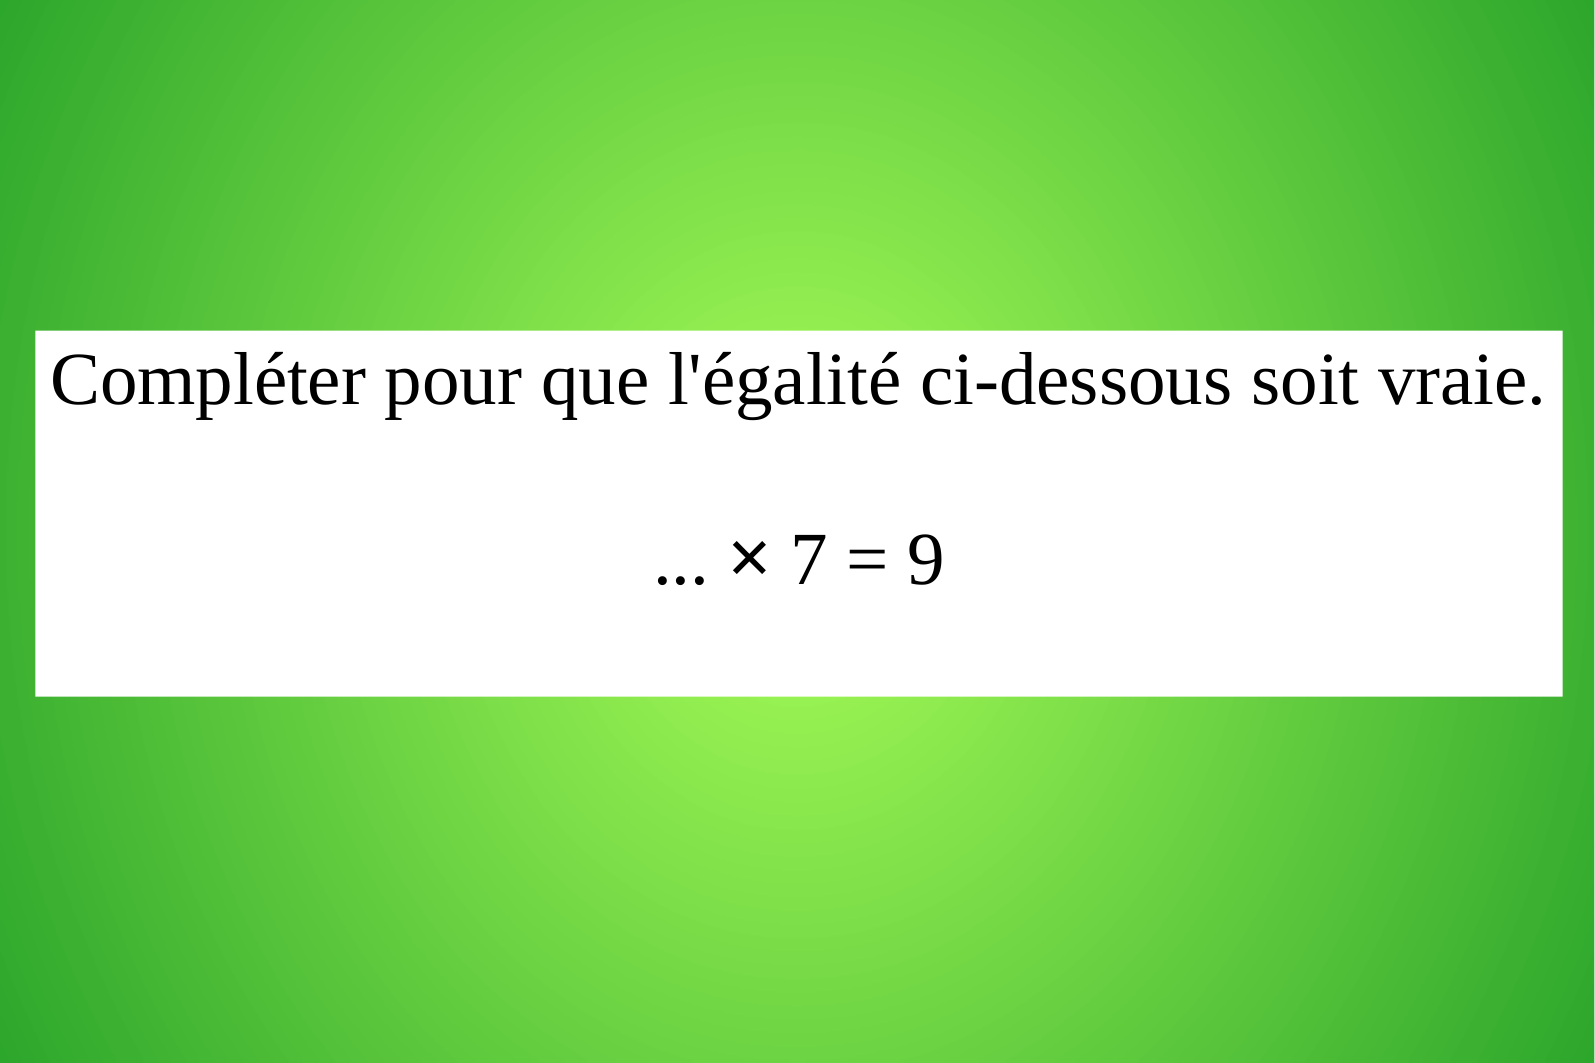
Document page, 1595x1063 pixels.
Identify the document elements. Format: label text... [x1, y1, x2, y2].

picture [0, 0, 1595, 1063]
text_box Compléter pour que l'égalité ci-dessous soit vraie. ... × 7 = 9 [35, 330, 1563, 695]
